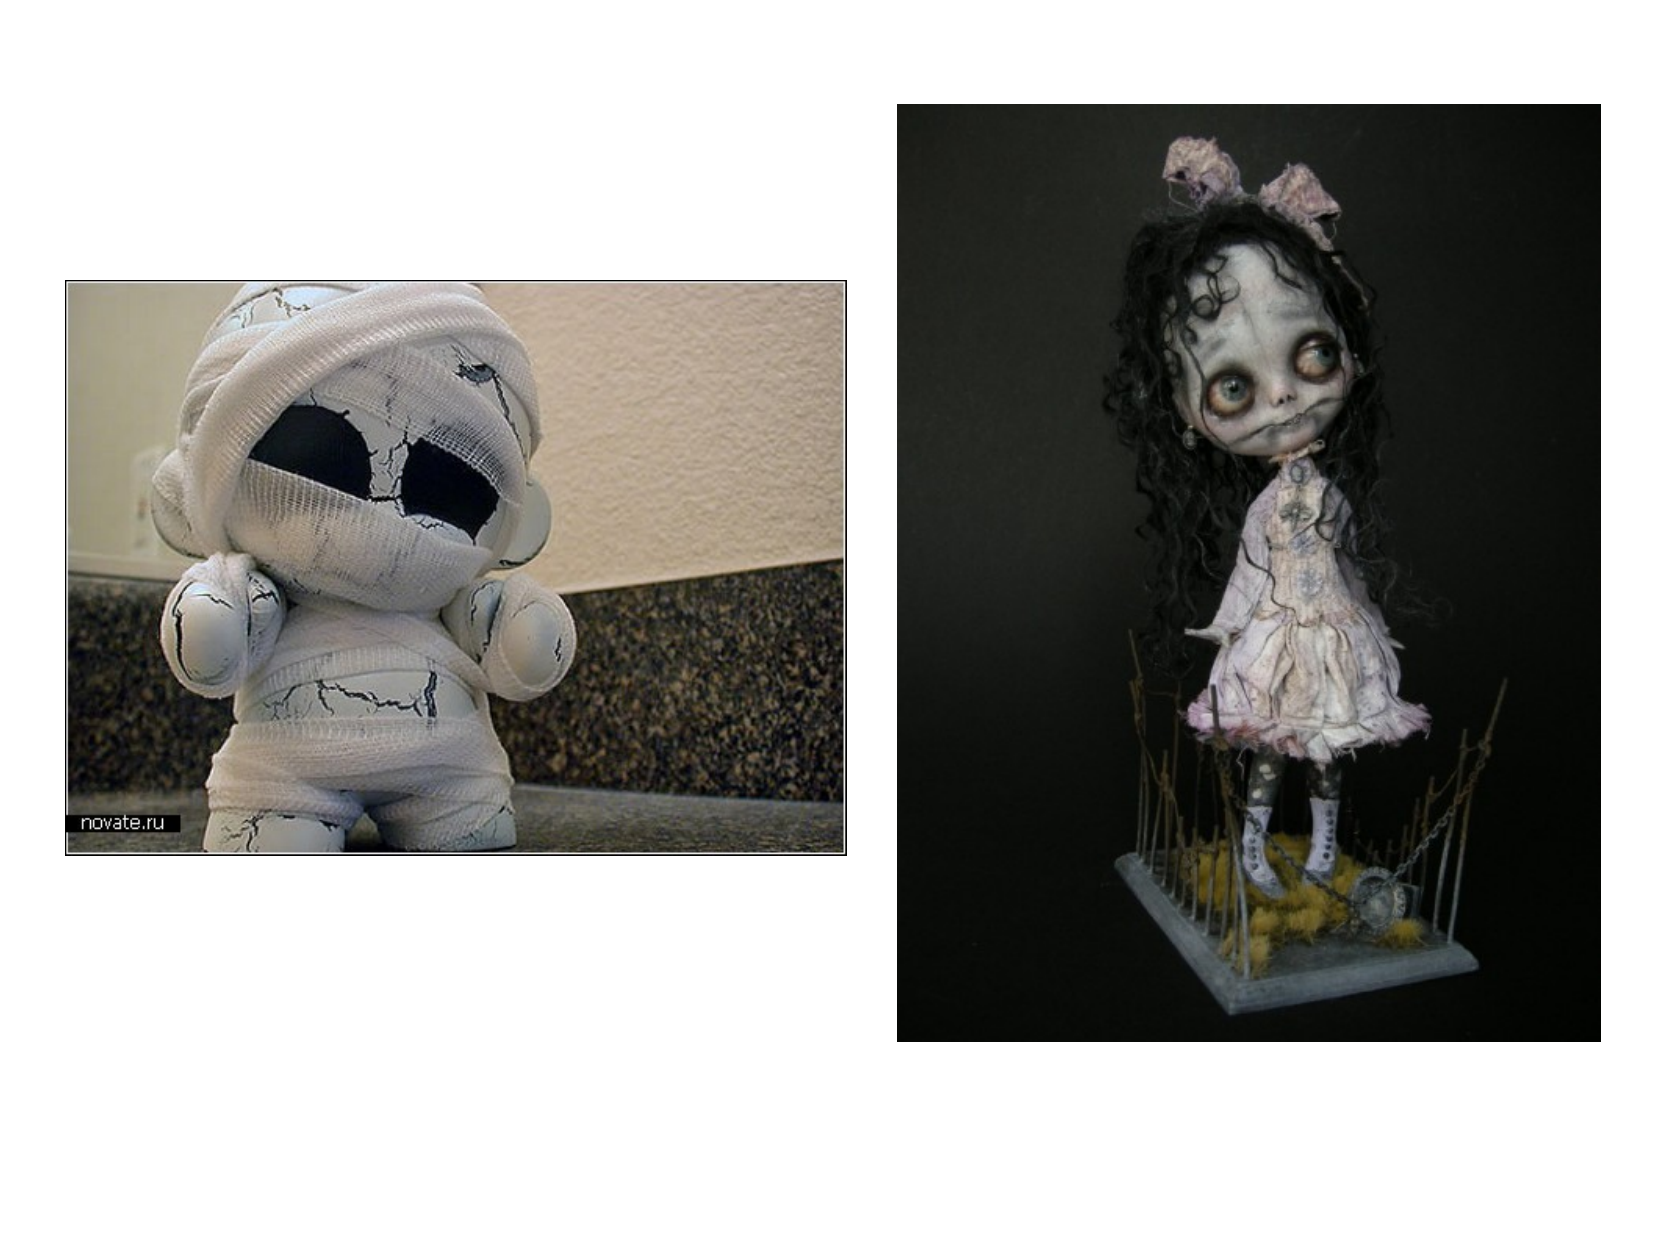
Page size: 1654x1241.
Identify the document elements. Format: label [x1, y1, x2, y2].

picture [897, 104, 1601, 1042]
picture [65, 280, 847, 856]
